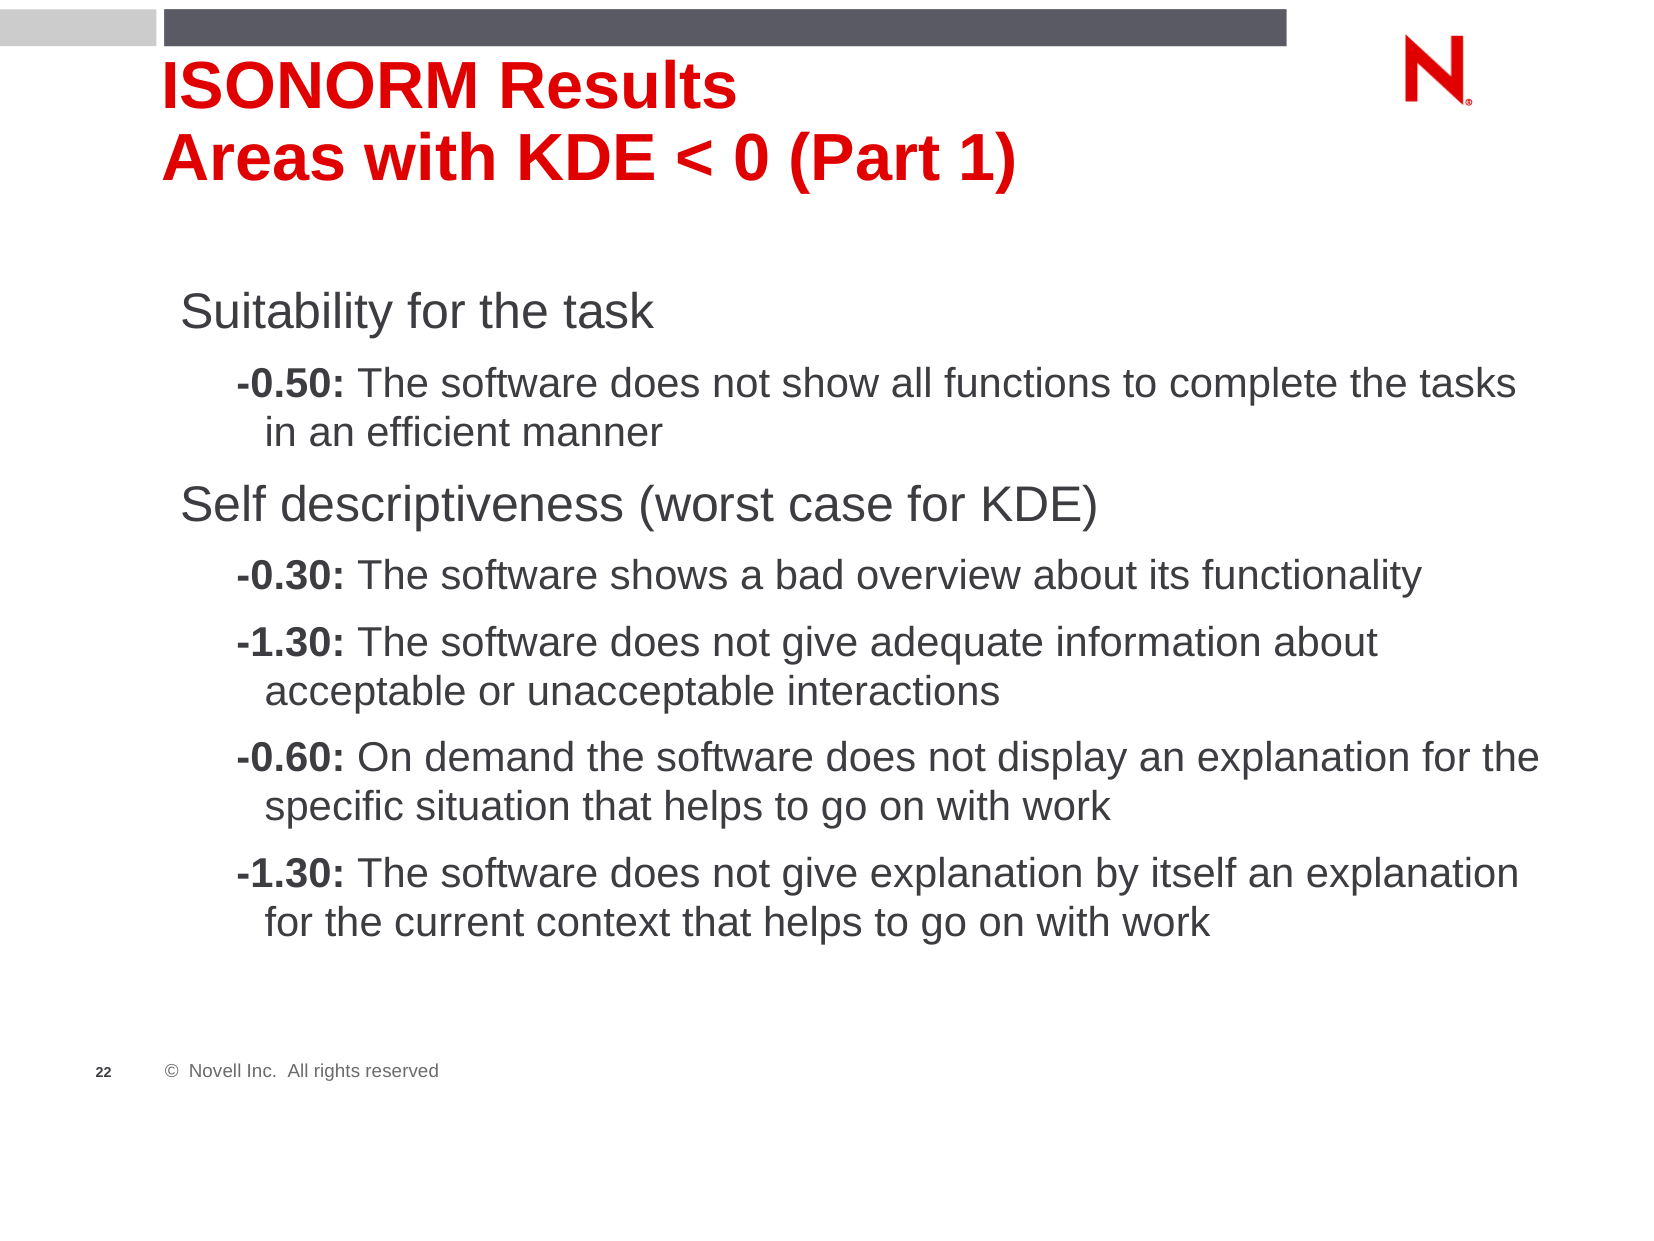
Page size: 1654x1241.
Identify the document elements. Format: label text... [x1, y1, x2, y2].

picture [1403, 32, 1473, 107]
list Suitability for the task -0.50: The software does not show all functions to complete the tasks in an efficient manner Self descriptiveness (worst case for KDE) -0.30: The software shows a bad overview about its functionality -1.30: The software does not give adequate information about acceptable or unacceptable interactions -0.60: On demand the software does not display an explanation for the specific situation that helps to go on with work -1.30: The software does not give explanation by itself an explanation for the current context that helps to go on with work [180, 280, 1547, 1168]
title ISONORM Results Areas with KDE < 0 (Part 1) [161, 41, 1383, 205]
